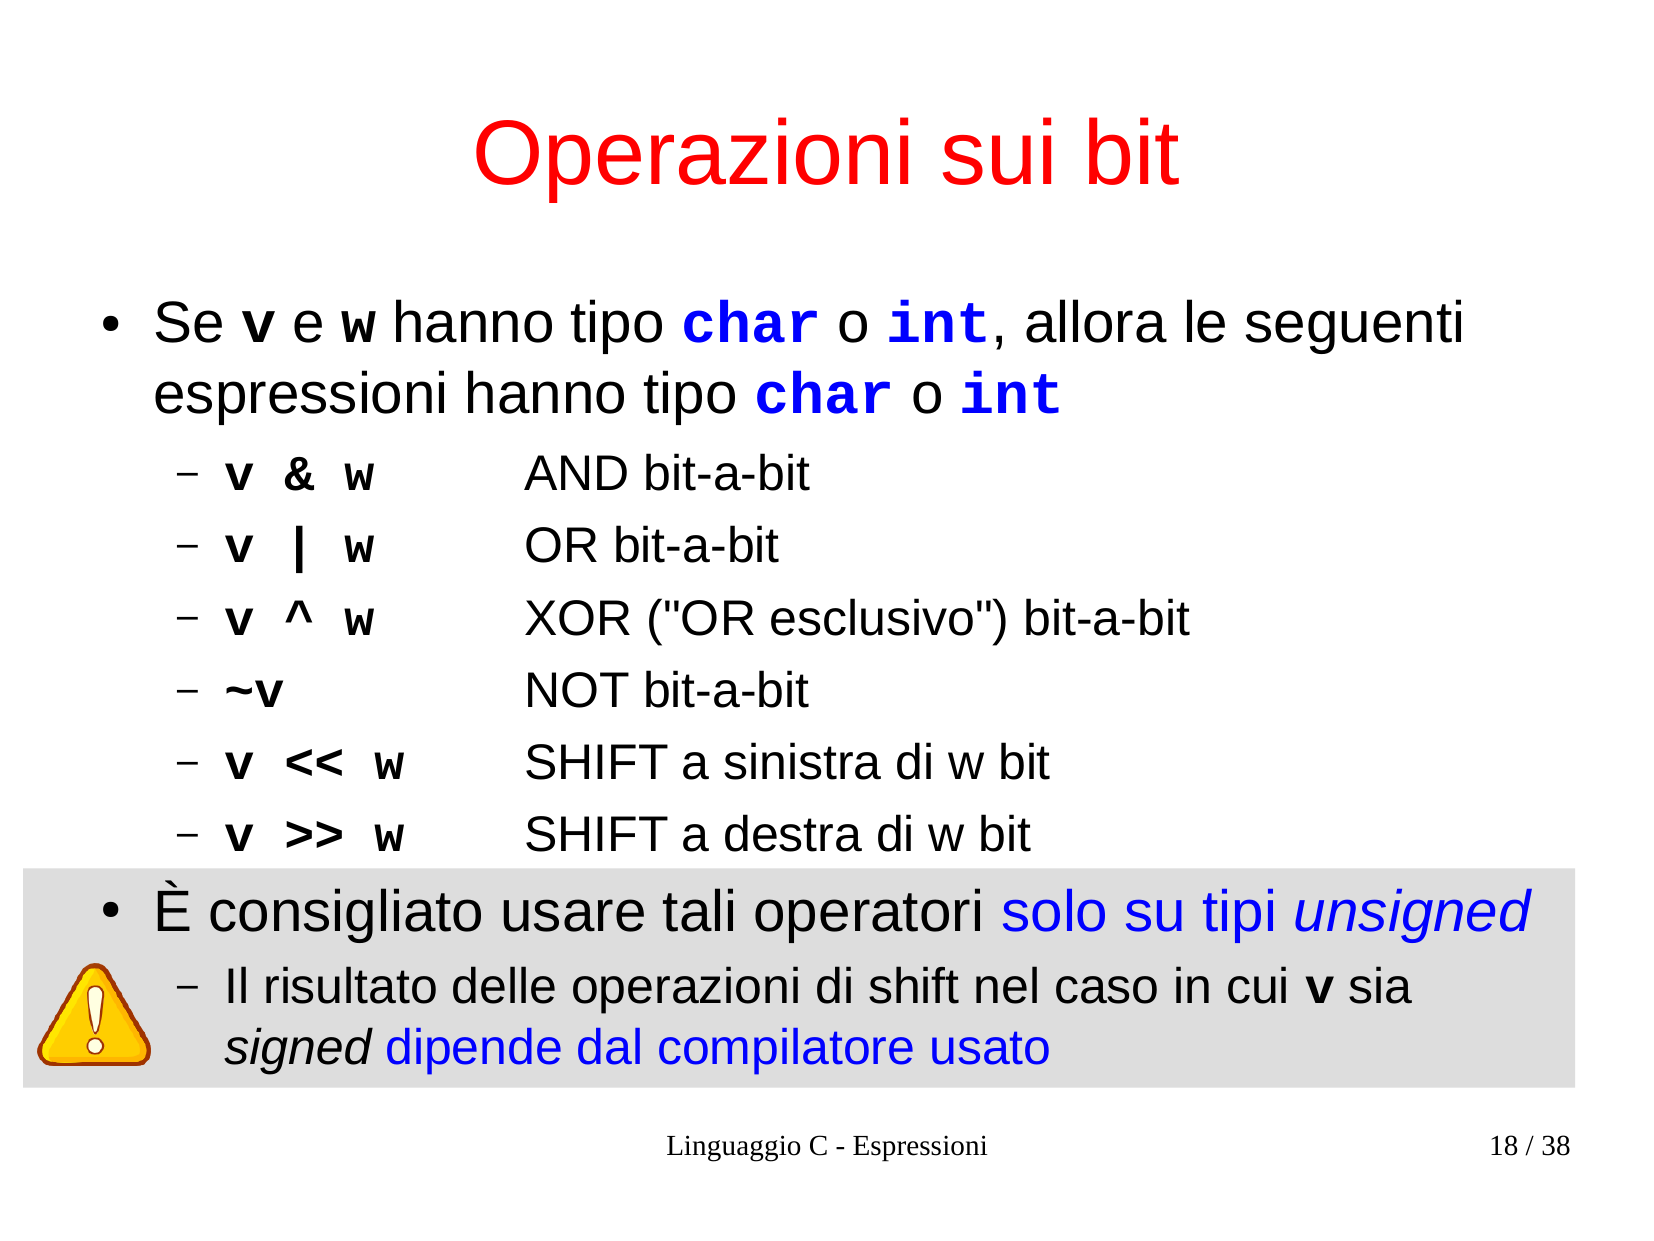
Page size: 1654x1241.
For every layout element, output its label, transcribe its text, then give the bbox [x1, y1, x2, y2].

picture [37, 963, 151, 1066]
title Operazioni sui bit [82, 49, 1571, 257]
text_box [23, 868, 82, 1088]
text_box [1571, 868, 1576, 1088]
list Se v e w hanno tipo char o int, allora le seguenti espressioni hanno tipo char o int v & w AND bit-a-bit v | w OR bit-a-bit v ^ w XOR ("OR esclusivo") bit-a-bit ~v NOT bit-a-bit v << w SHIFT a sinistra di w bit v >> w SHIFT a destra di w bit È consigliato usare tali operatori solo su tipi unsigned Il risultato delle operazioni di shift nel caso in cui v sia signed dipende dal compilatore usato [82, 290, 1571, 1109]
